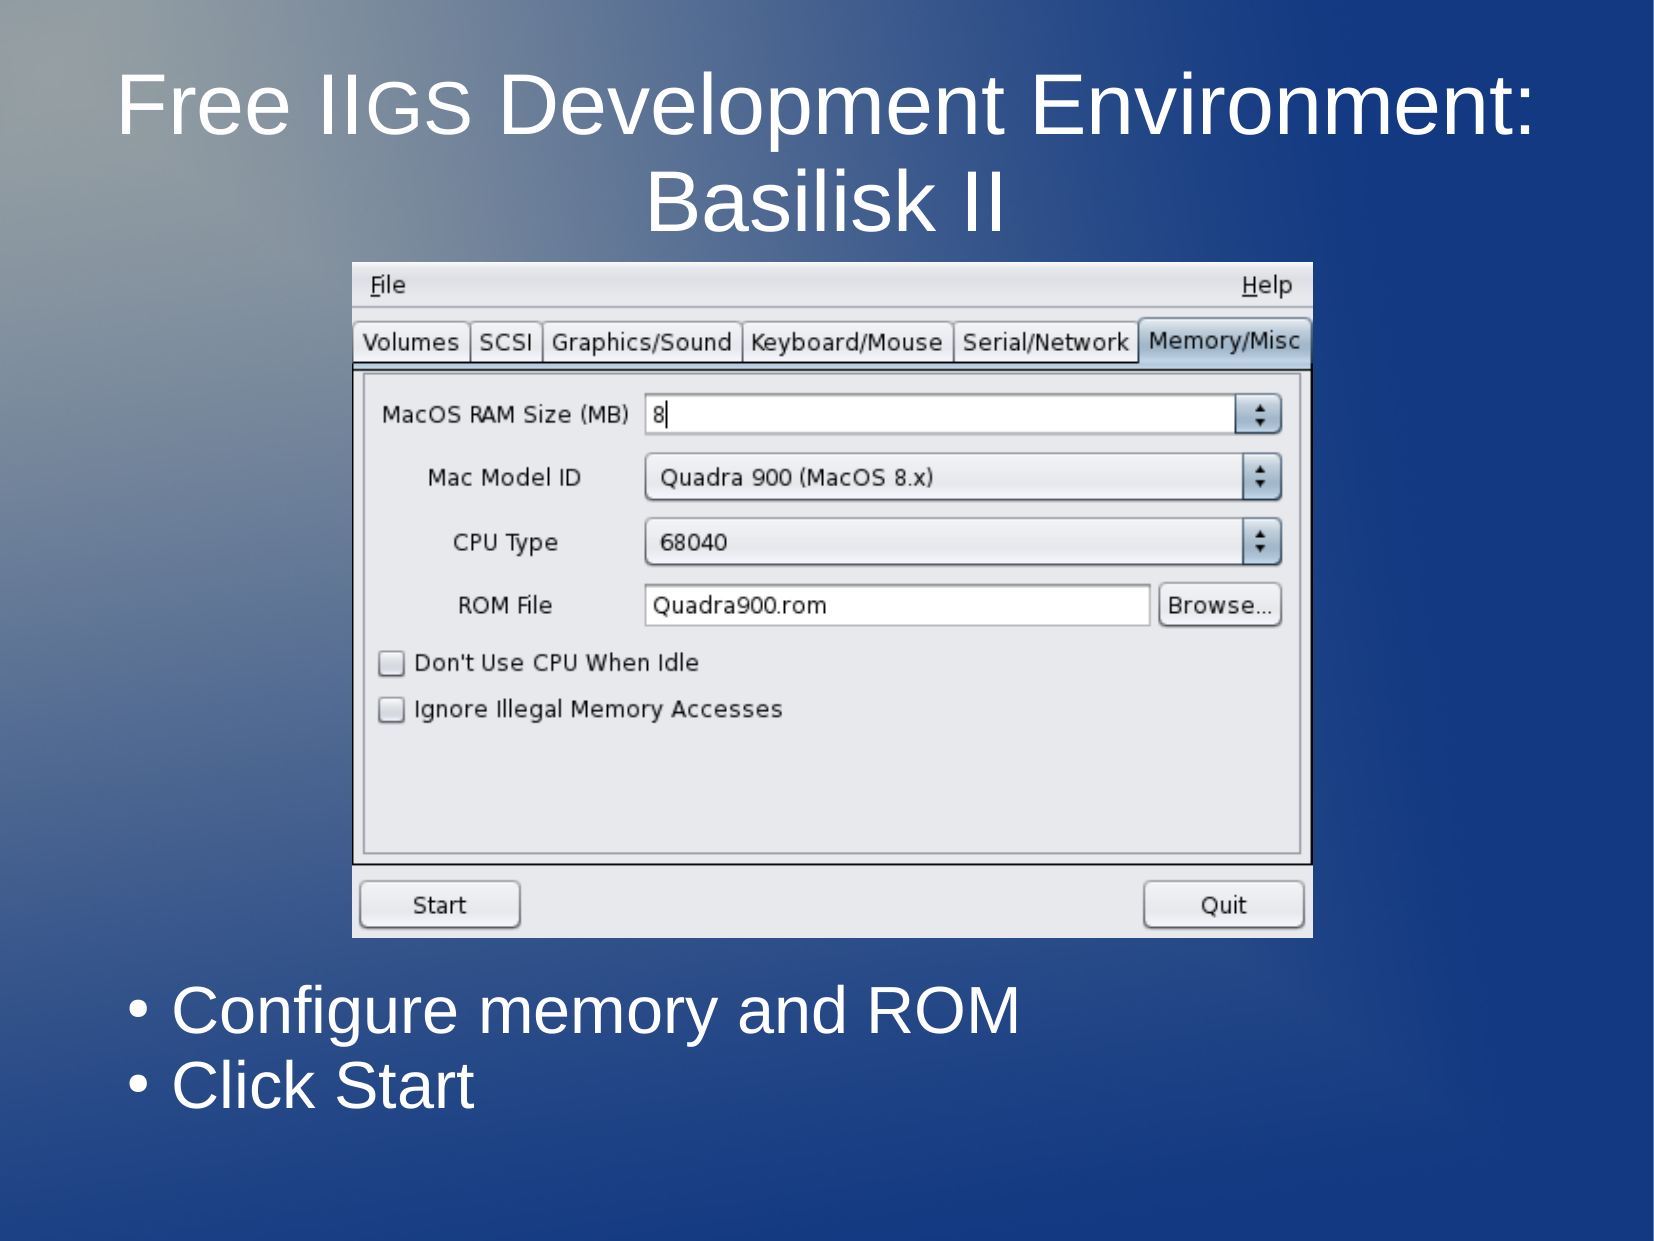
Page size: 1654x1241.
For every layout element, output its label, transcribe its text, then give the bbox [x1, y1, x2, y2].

subtitle Configure memory and ROM Click Start [86, 300, 1576, 1123]
picture [0, 0, 1654, 1241]
title Free IIGS Development Environment: Basilisk II [82, 49, 1571, 257]
